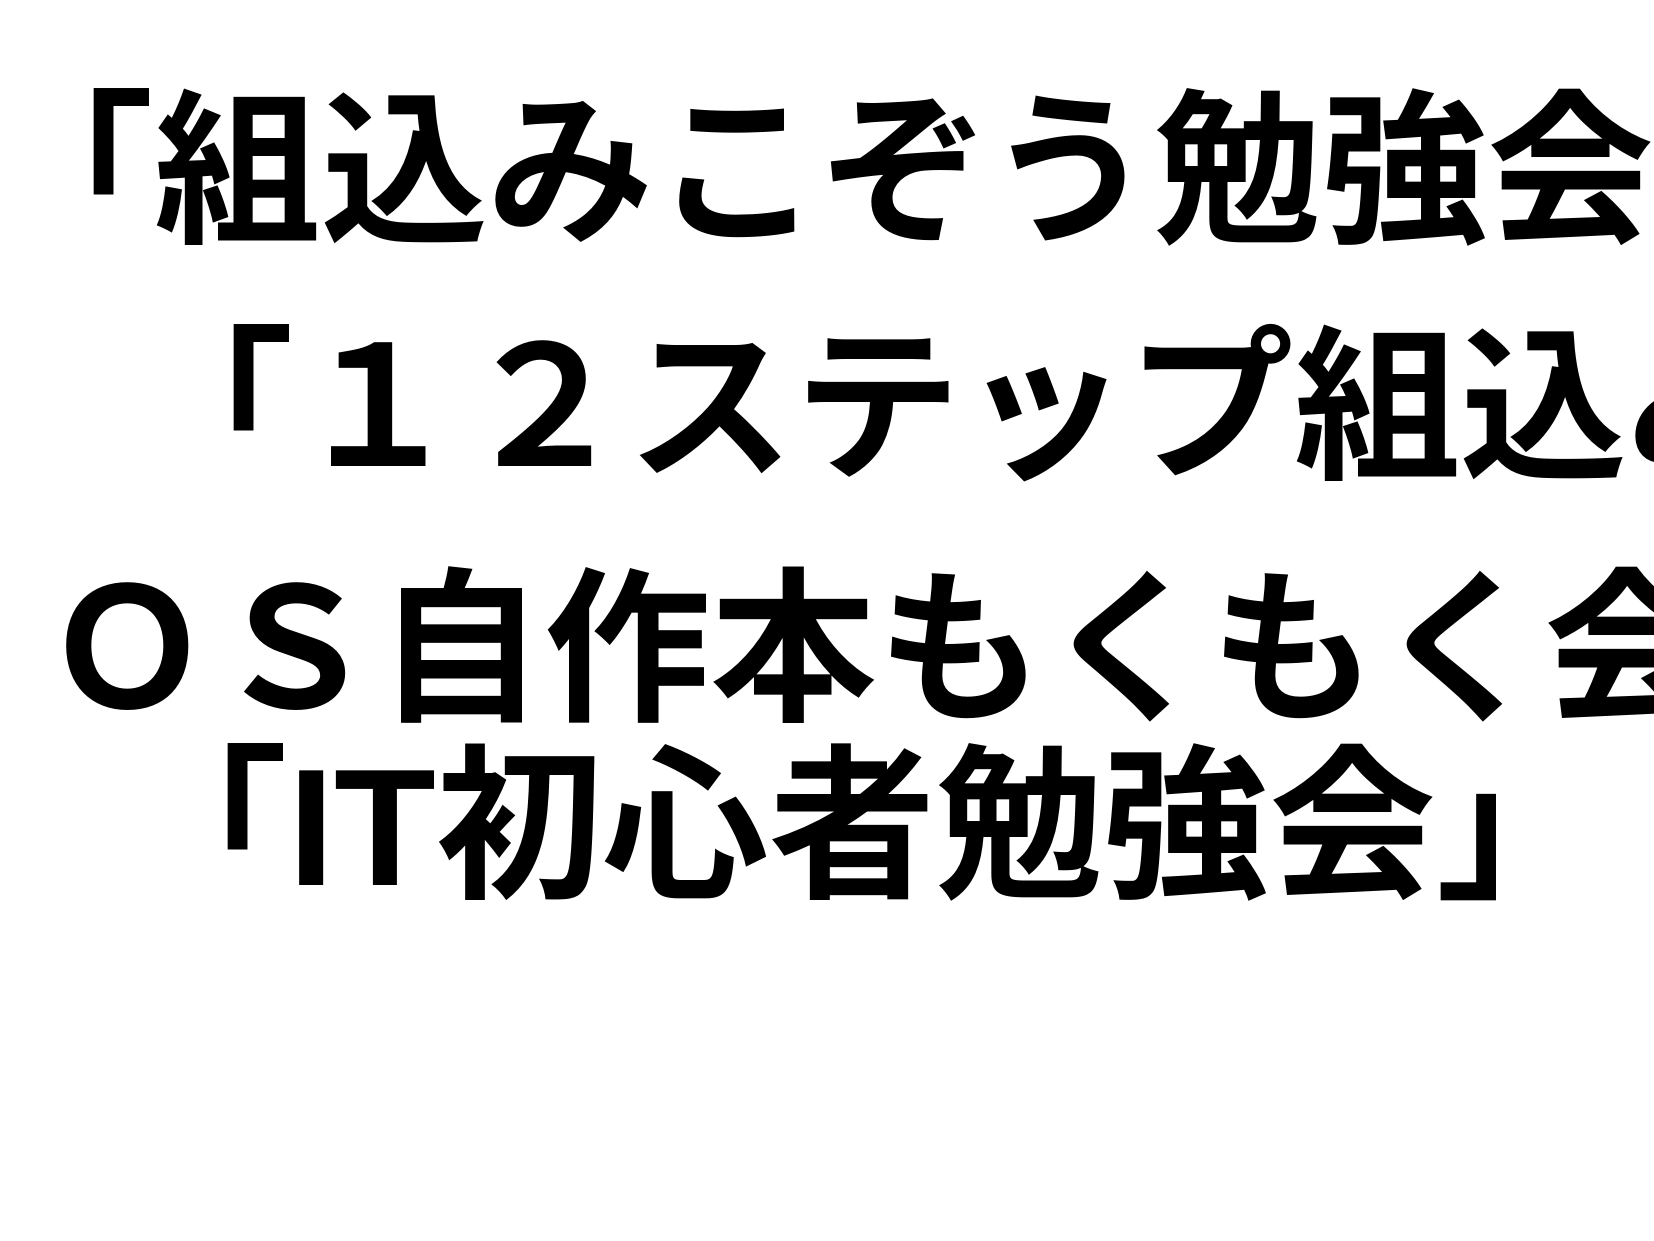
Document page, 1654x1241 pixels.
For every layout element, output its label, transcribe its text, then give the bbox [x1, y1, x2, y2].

text_box 「IT初心者勉強会」 [106, 684, 1587, 886]
text_box 「組込みこぞう勉強会」 [0, 29, 1654, 224]
text_box 「１２ステップ組込み ＯＳ自作本もくもく会」 [29, 265, 1630, 640]
